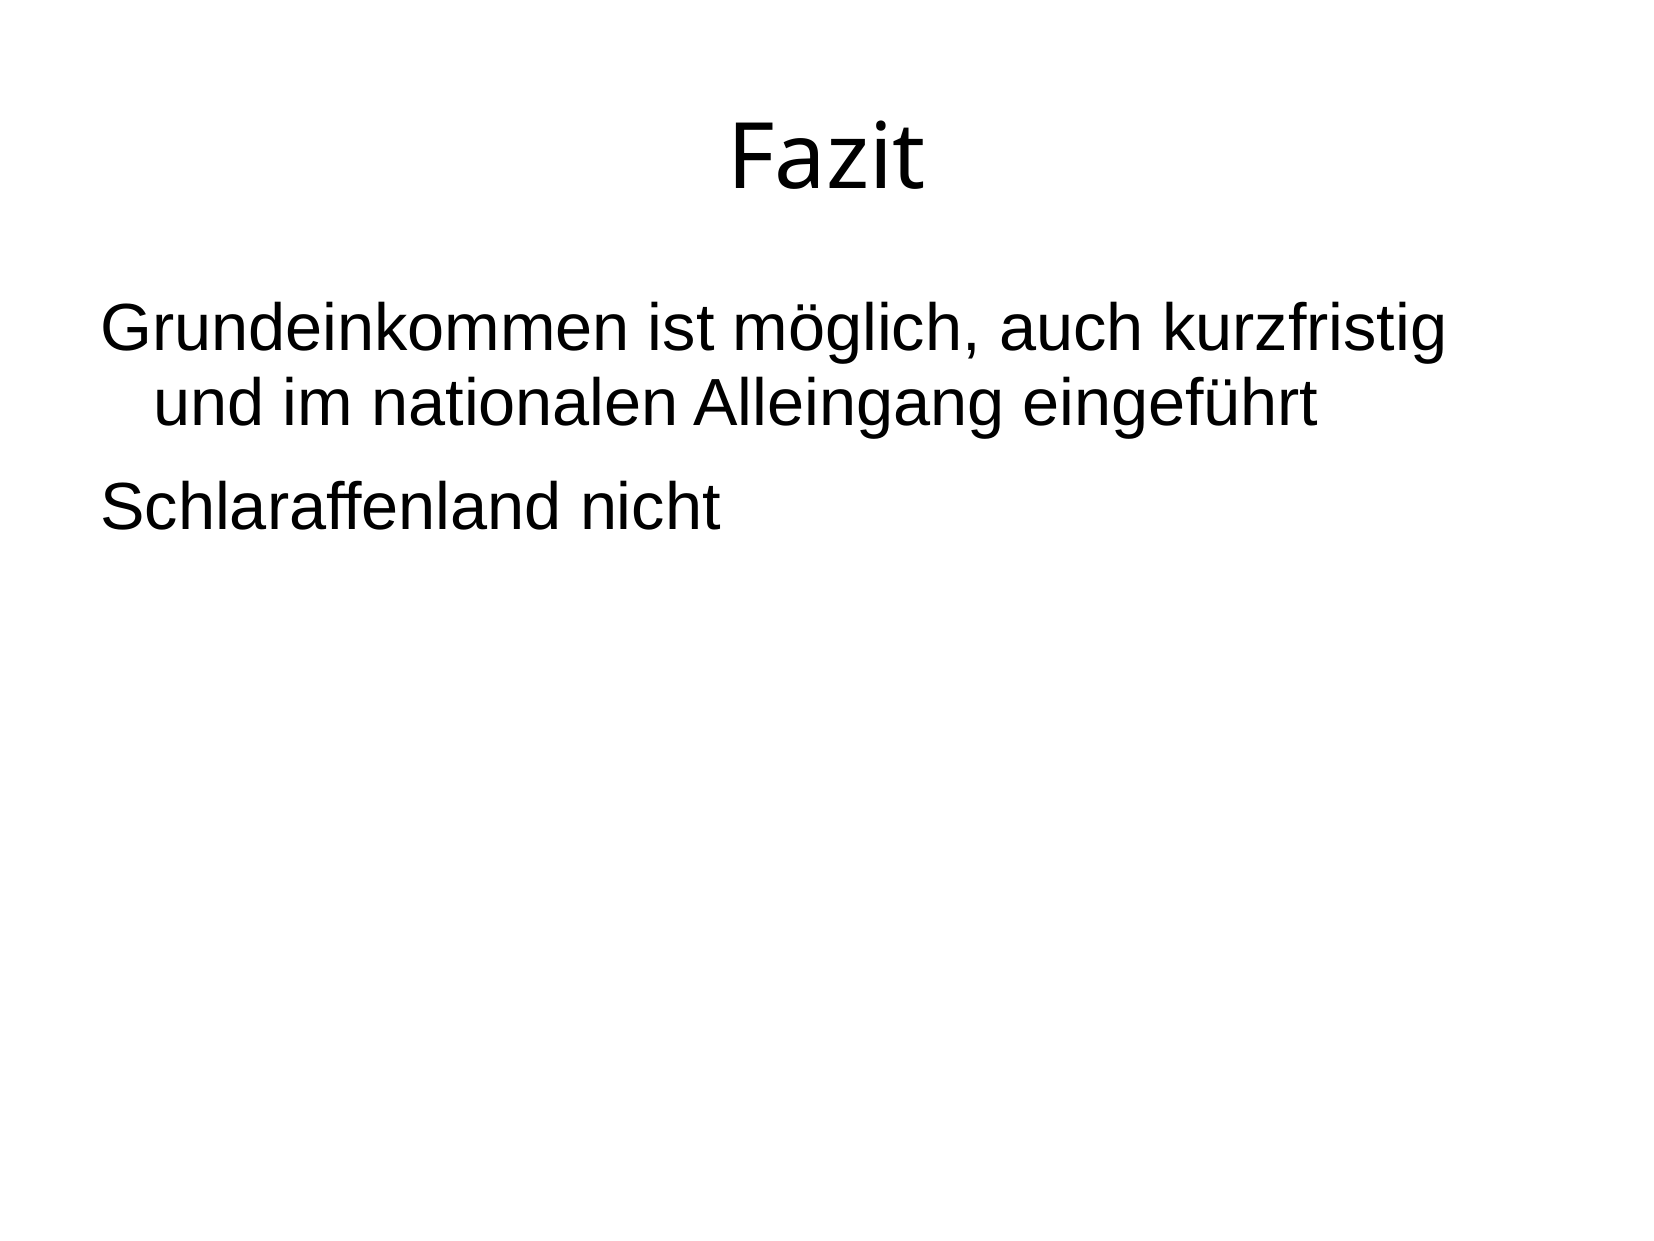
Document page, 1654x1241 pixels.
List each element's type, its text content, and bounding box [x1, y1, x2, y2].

title Fazit [82, 56, 1571, 250]
list Grundeinkommen ist möglich, auch kurzfristig und im nationalen Alleingang eingeführt Schlaraffenland nicht [82, 290, 1571, 1094]
